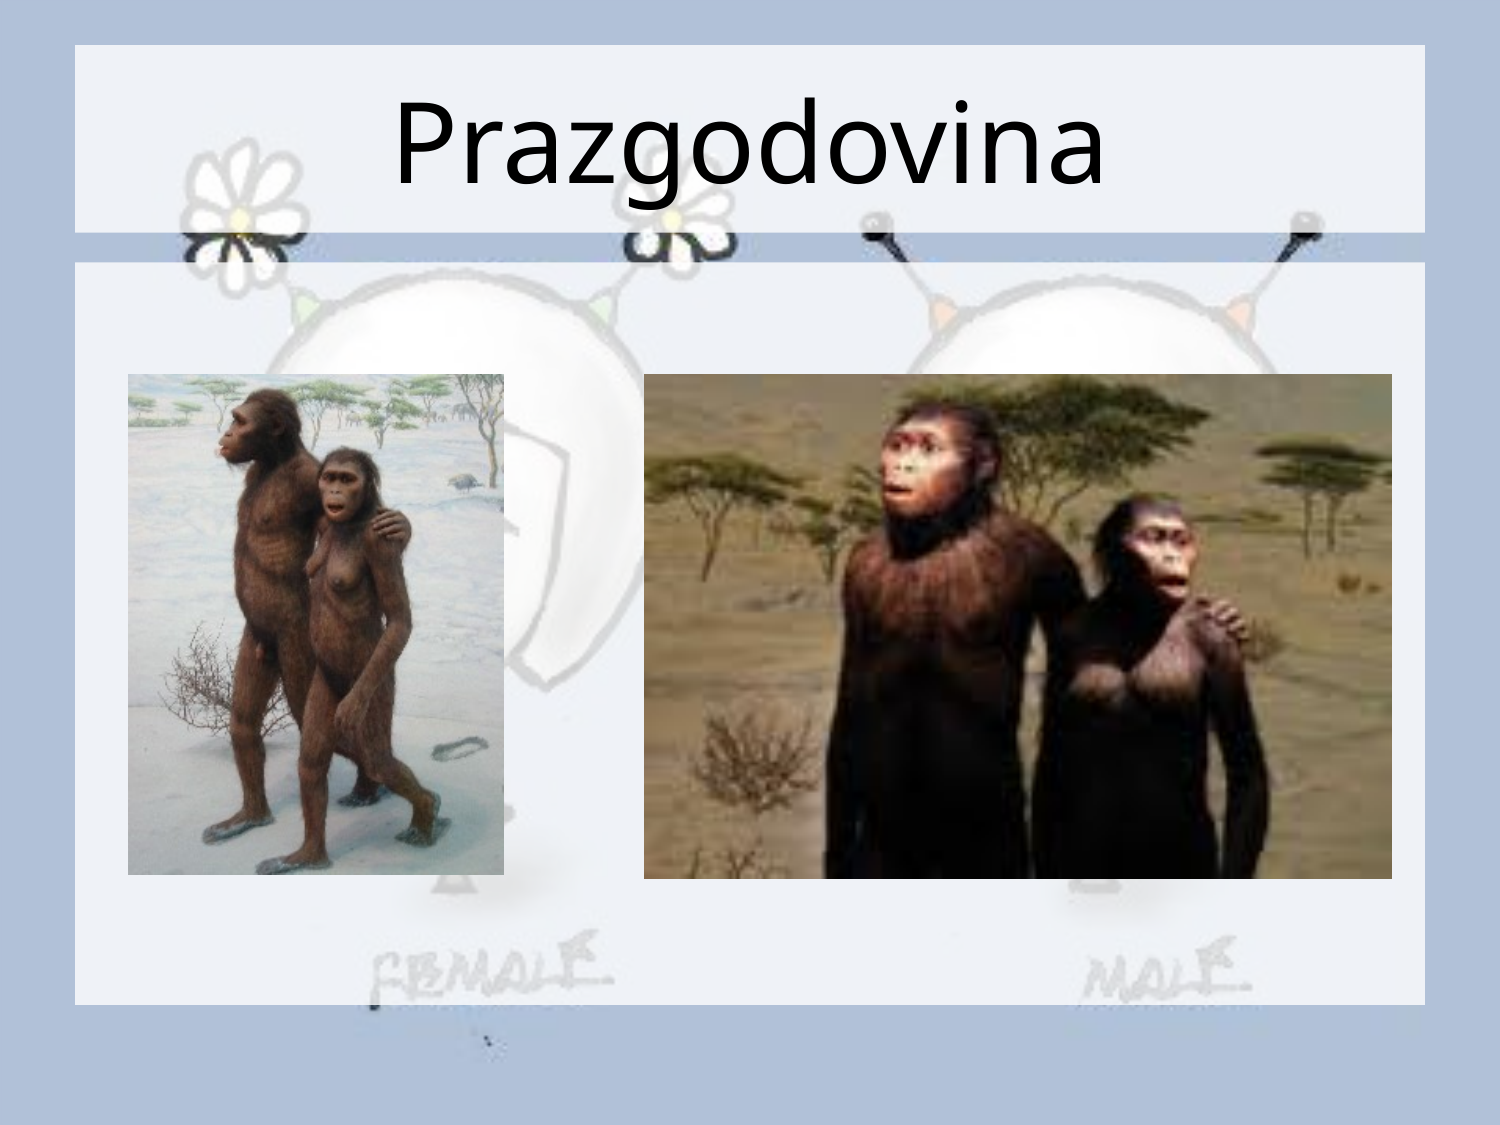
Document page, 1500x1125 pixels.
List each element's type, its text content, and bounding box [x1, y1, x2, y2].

title Prazgodovina [75, 45, 1425, 233]
list [75, 262, 1425, 1005]
picture [0, 0, 1500, 1125]
